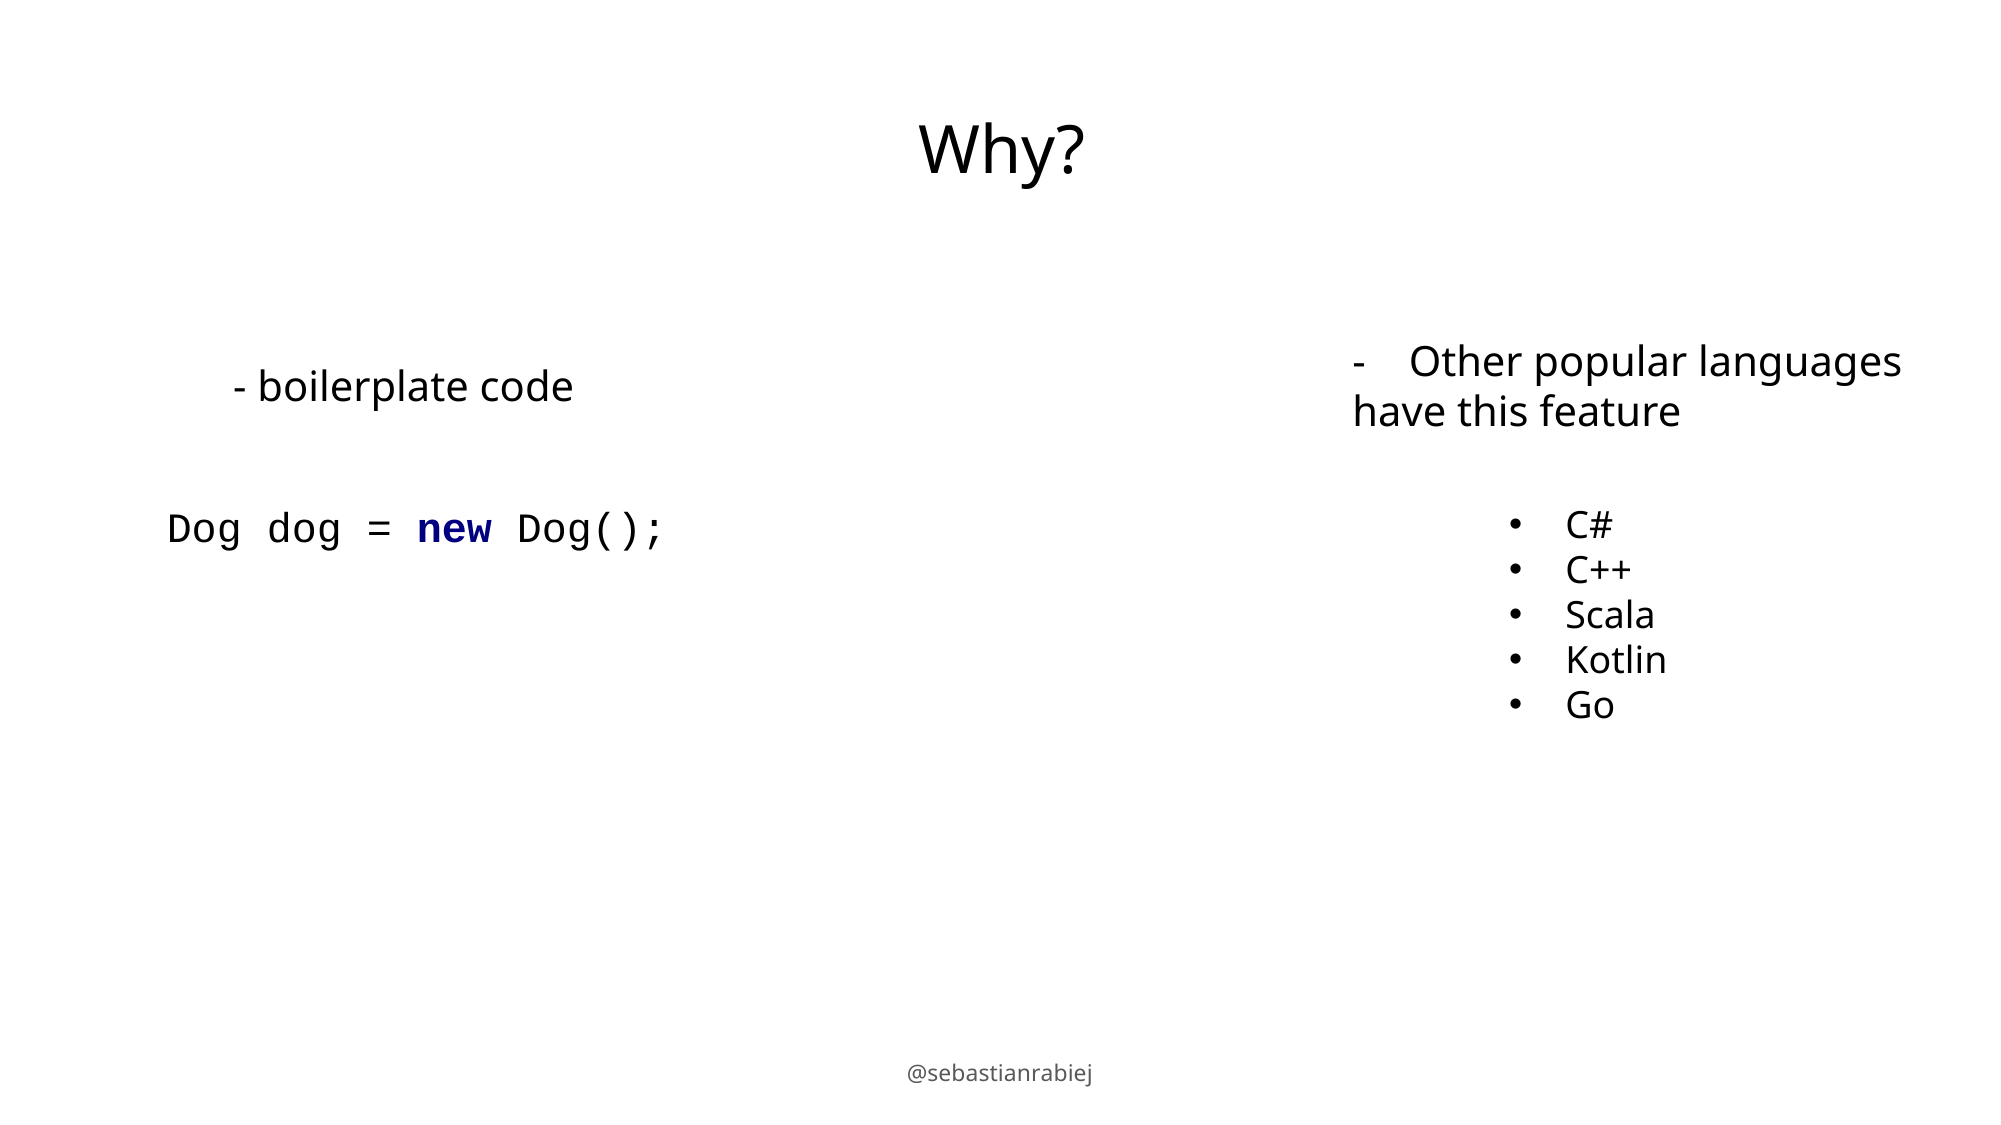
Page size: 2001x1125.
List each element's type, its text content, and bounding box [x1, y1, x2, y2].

text_box Why? [903, 99, 1097, 196]
text_box C# C++ Scala Kotlin Go [1494, 493, 1676, 781]
text_box @sebastianrabiej [662, 1042, 1338, 1103]
text_box Dog dog = new Dog(); [151, 493, 687, 559]
text_box - boilerplate code [218, 352, 572, 419]
text_box Other popular languages have this feature [1337, 327, 1883, 495]
